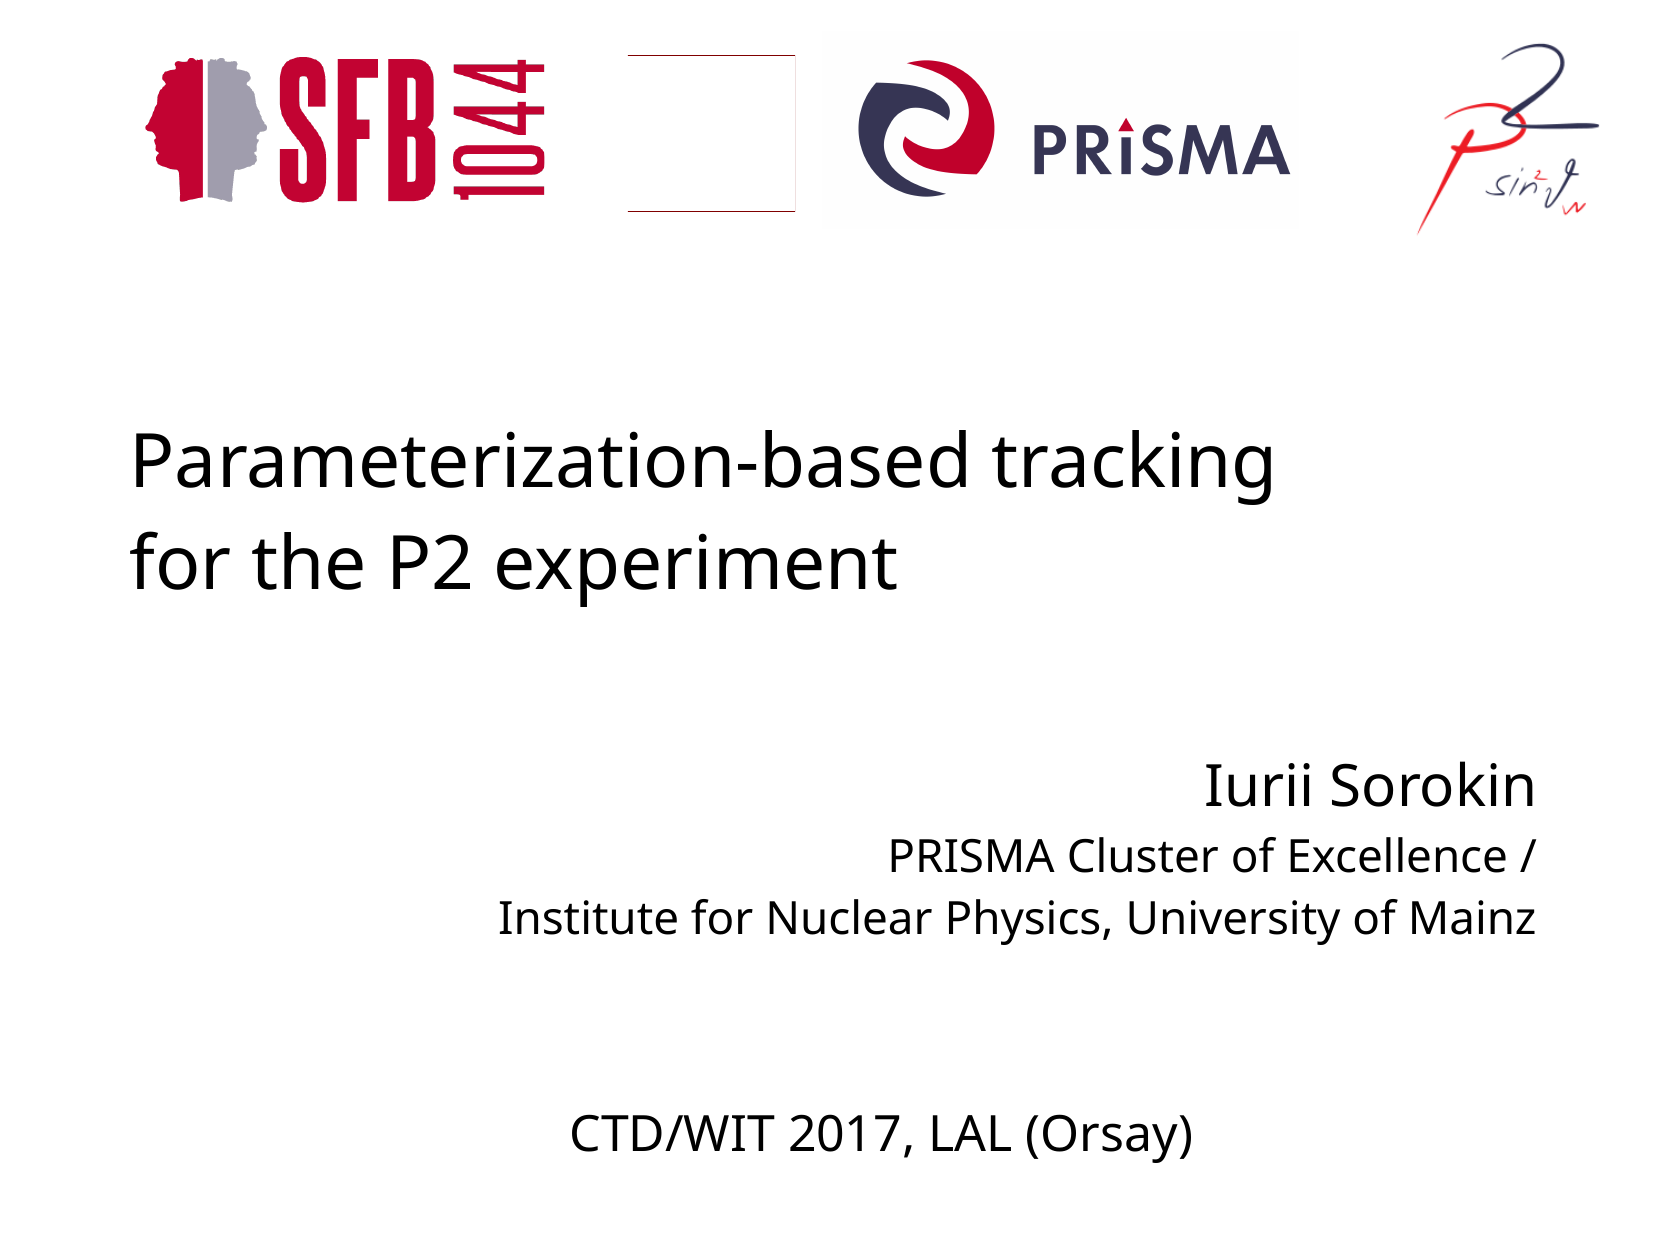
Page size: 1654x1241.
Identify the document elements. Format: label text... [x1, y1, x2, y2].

text_box CTD/WIT 2017, LAL (Orsay) [329, 1090, 1434, 1173]
picture [145, 57, 545, 212]
picture [627, 53, 796, 212]
picture [1408, 34, 1608, 241]
text_box Iurii Sorokin PRISMA Cluster of Excellence / Institute for Nuclear Physics, University of Mainz [448, 736, 1553, 955]
text_box Parameterization-based tracking for the P2 experiment [114, 399, 1519, 617]
picture [822, 31, 1299, 229]
